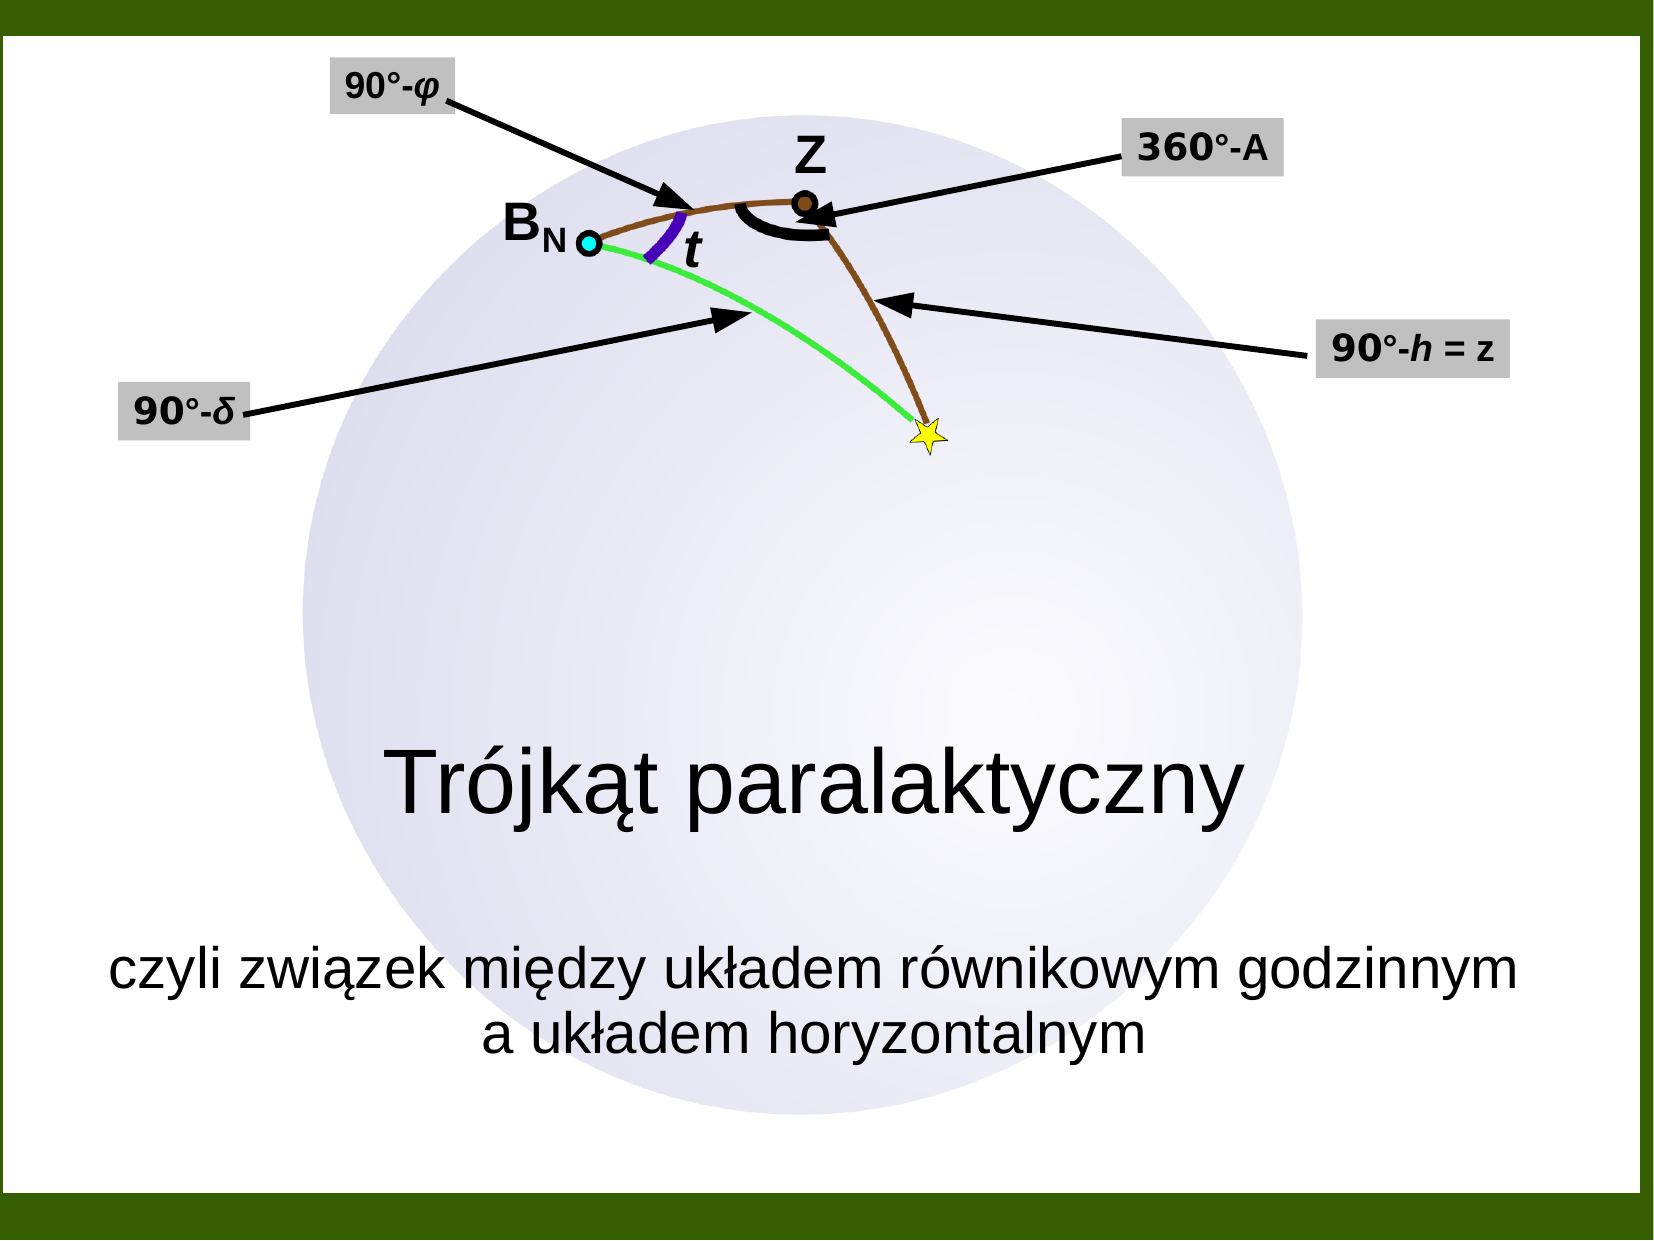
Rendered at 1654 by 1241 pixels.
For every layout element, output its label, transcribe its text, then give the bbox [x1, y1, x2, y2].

text_box 90°-h = z [1315, 319, 1510, 378]
text_box Z [779, 116, 843, 193]
text_box 90°-δ [118, 381, 251, 441]
text_box 360°-A [1121, 118, 1284, 177]
title Trójkąt paralaktyczny czyli związek między układem równikowym godzinnym a układem horyzontalnym [70, 730, 1559, 1066]
picture [3, 36, 1640, 1193]
text_box t [668, 211, 717, 287]
text_box BN [487, 184, 583, 268]
text_box 90°-φ [329, 57, 456, 115]
